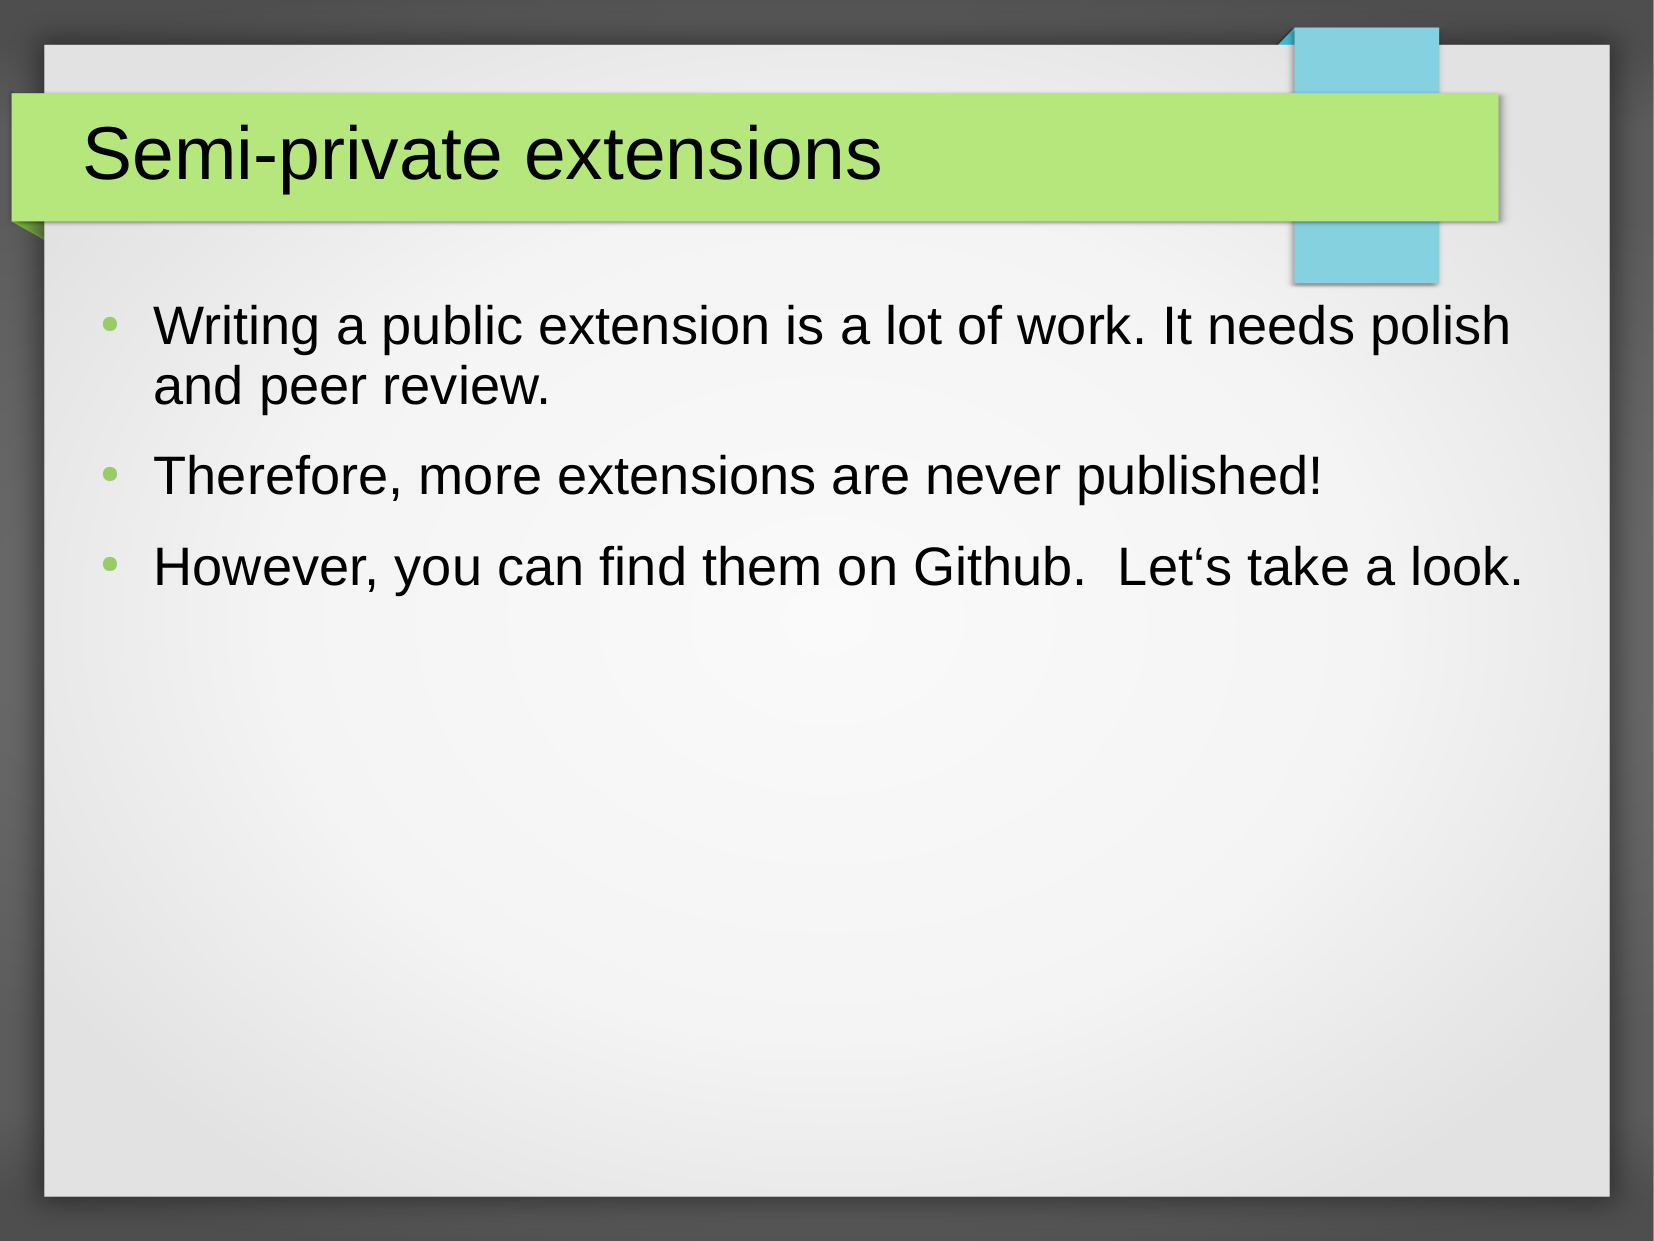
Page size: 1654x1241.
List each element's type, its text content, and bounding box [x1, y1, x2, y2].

picture [0, 0, 1654, 1241]
title Semi-private extensions [82, 94, 1264, 213]
list Writing a public extension is a lot of work. It needs polish and peer review. Therefore, more extensions are never published! However, you can find them on Github. Let‘s take a look. [82, 295, 1571, 1015]
